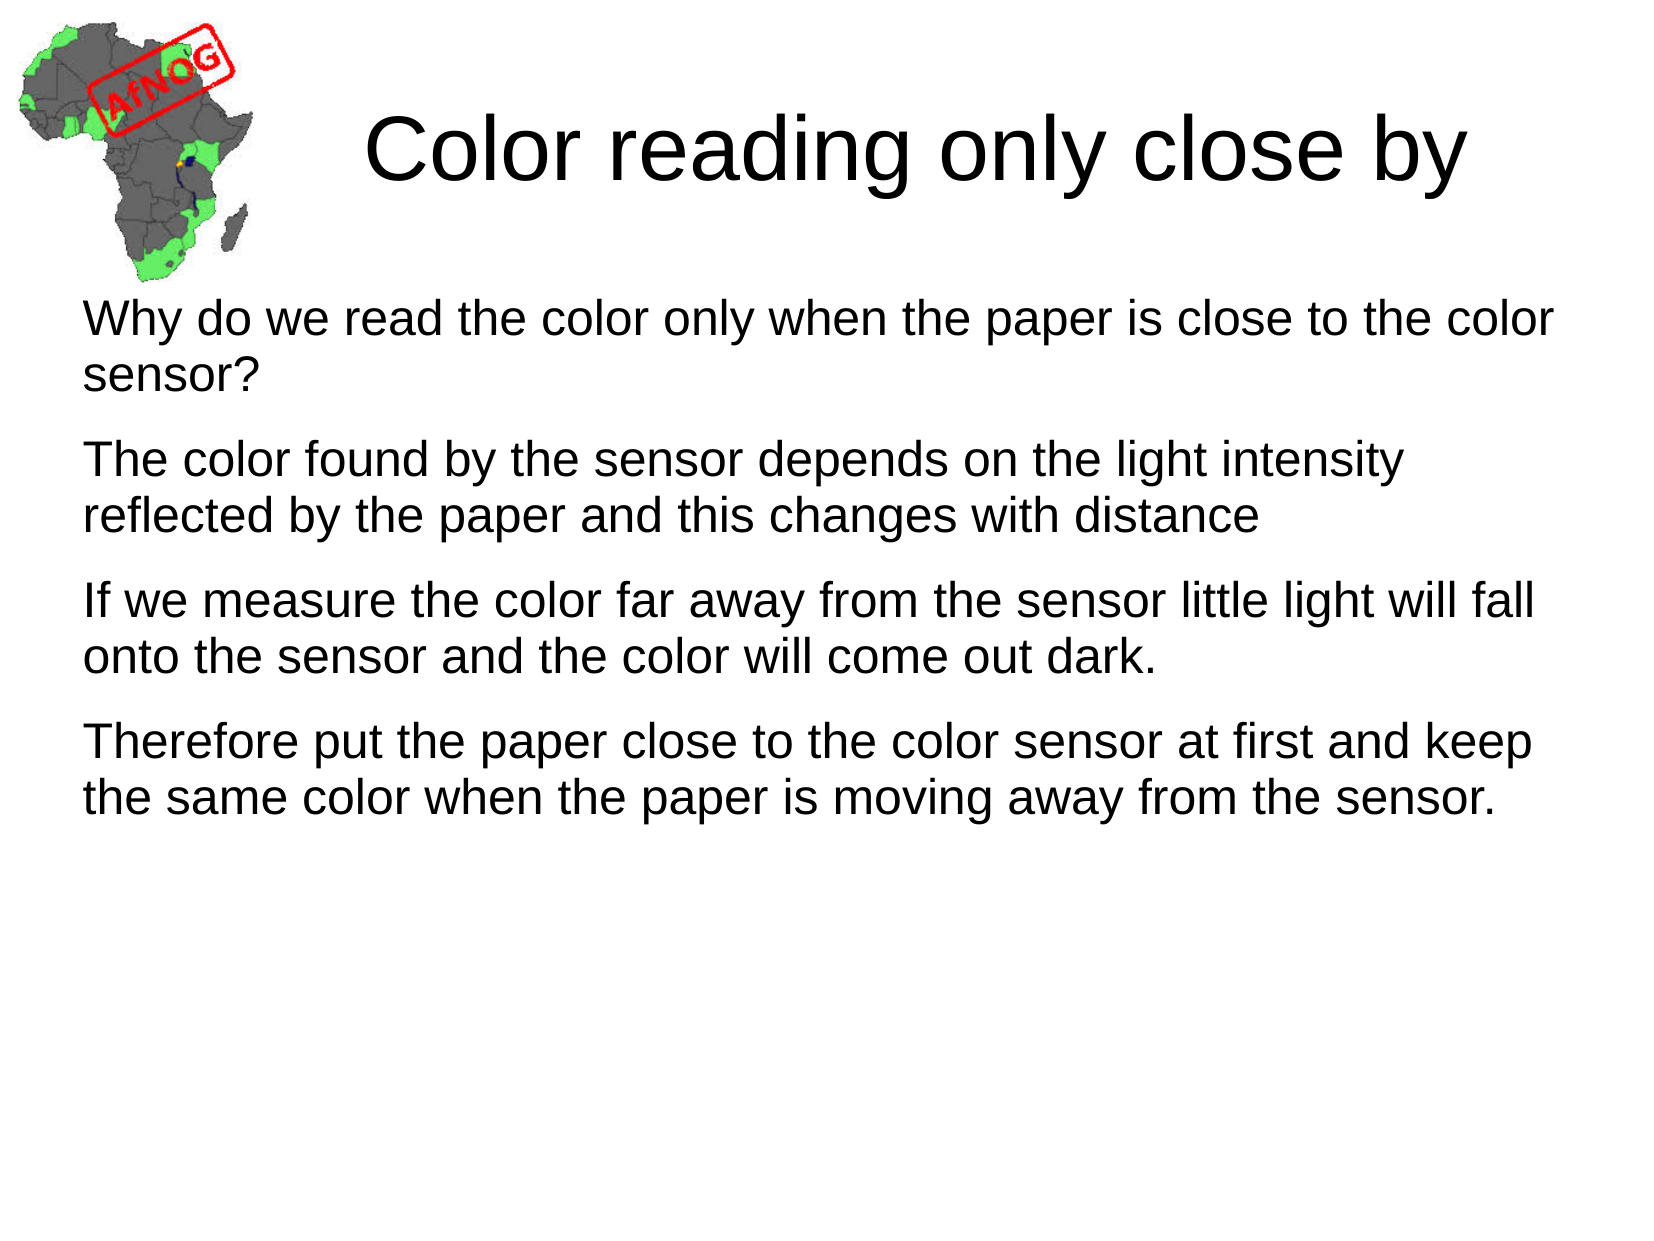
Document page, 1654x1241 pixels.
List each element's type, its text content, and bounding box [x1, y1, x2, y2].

list Why do we read the color only when the paper is close to the color sensor? The color found by the sensor depends on the light intensity reflected by the paper and this changes with distance If we measure the color far away from the sensor little light will fall onto the sensor and the color will come out dark. Therefore put the paper close to the color sensor at first and keep the same color when the paper is moving away from the sensor. [82, 290, 1571, 1010]
picture [9, 0, 259, 291]
title Color reading only close by [258, 45, 1576, 253]
